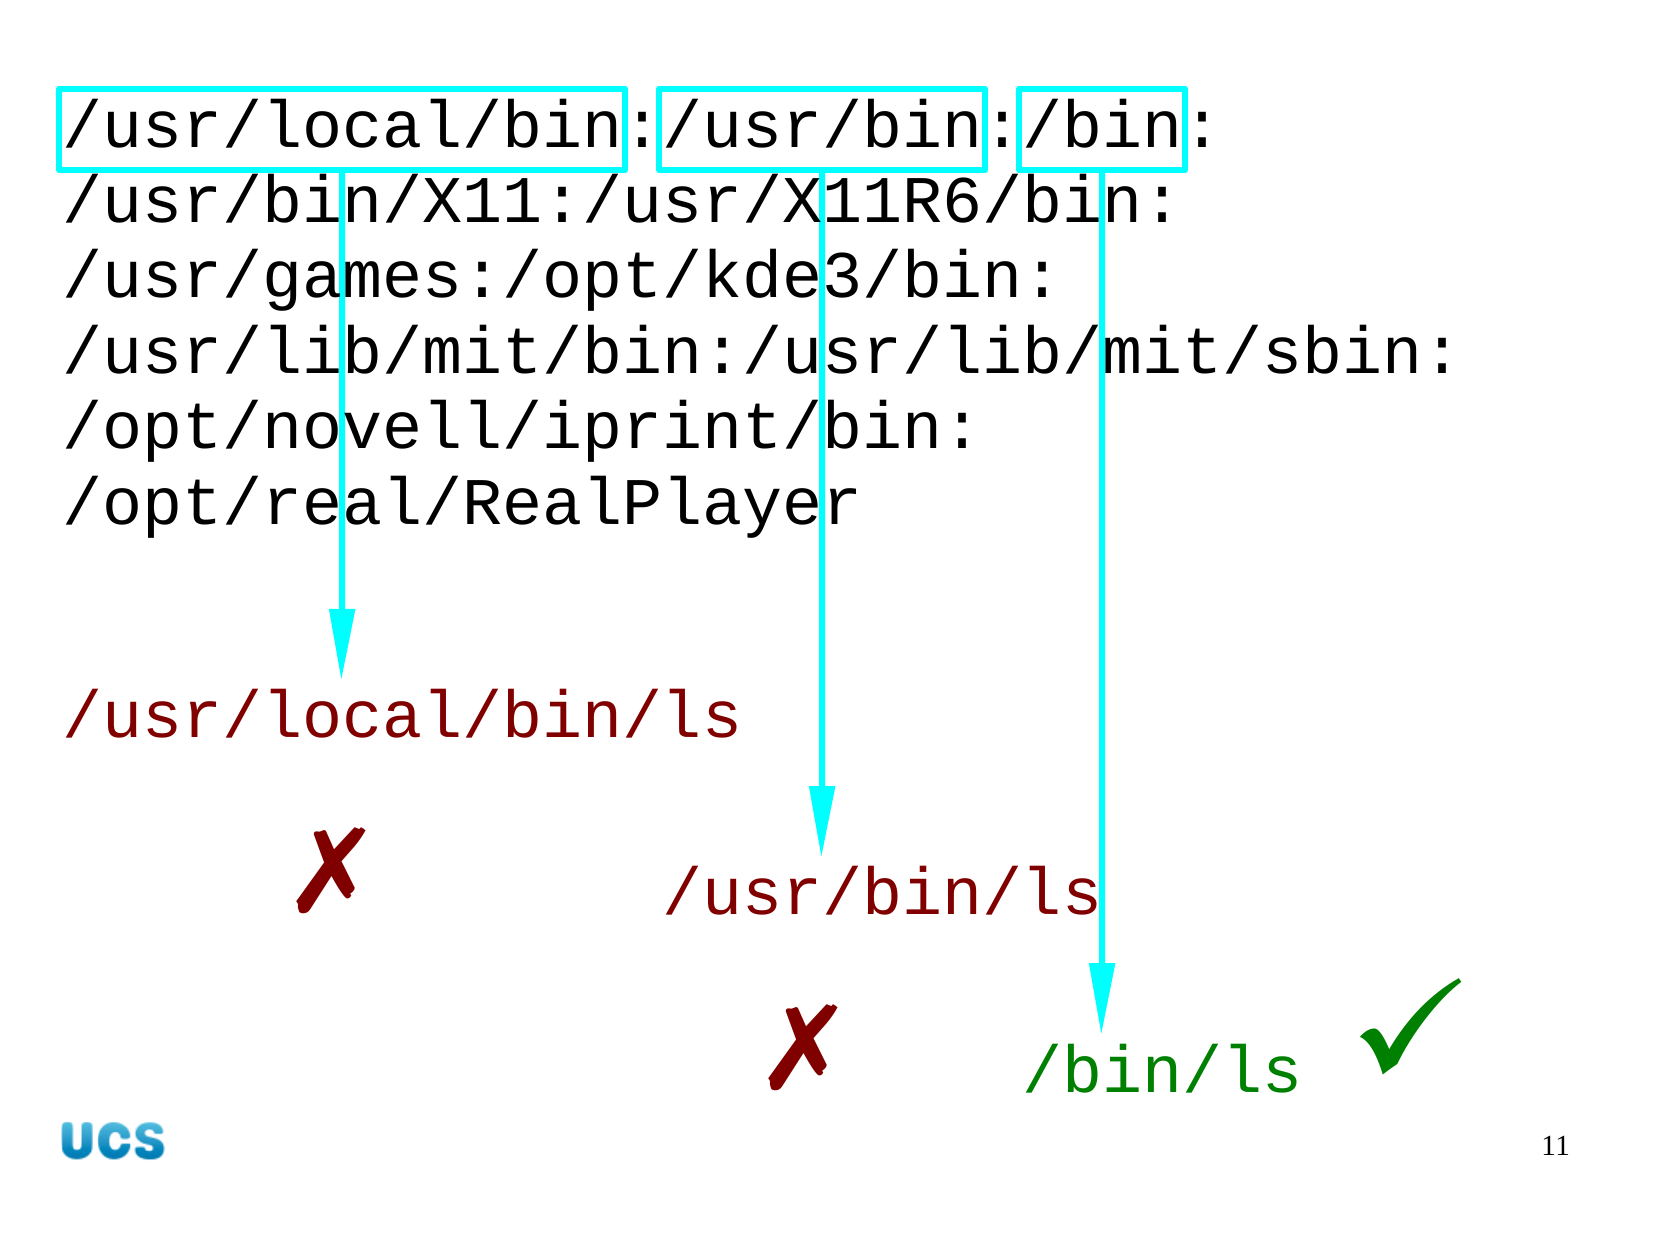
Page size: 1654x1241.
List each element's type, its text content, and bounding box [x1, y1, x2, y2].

text_box  [767, 974, 860, 1125]
text_box /usr/bin [659, 856, 979, 938]
text_box  [1346, 986, 1466, 1137]
text_box /ls [1179, 1033, 1306, 1116]
text_box /usr/bin/X11:/usr/X11R6/bin: /usr/games:/opt/kde3/bin: /usr/lib/mit/bin:/usr/lib/mit/sbin: /opt/novell/iprint/bin: /opt/real/RealPlayer [59, 163, 1466, 548]
text_box /usr/local/bin [59, 679, 619, 761]
text_box /ls [979, 856, 1106, 938]
text_box /bin [1019, 1033, 1179, 1116]
text_box  [295, 797, 388, 948]
picture [61, 1121, 165, 1161]
text_box : [619, 88, 666, 171]
text_box : [1188, 88, 1226, 171]
text_box /usr/bin [666, 88, 986, 171]
text_box : [988, 88, 1026, 171]
text_box /usr/local/bin [59, 88, 619, 163]
text_box /ls [619, 679, 746, 761]
text_box /bin [1026, 88, 1186, 171]
